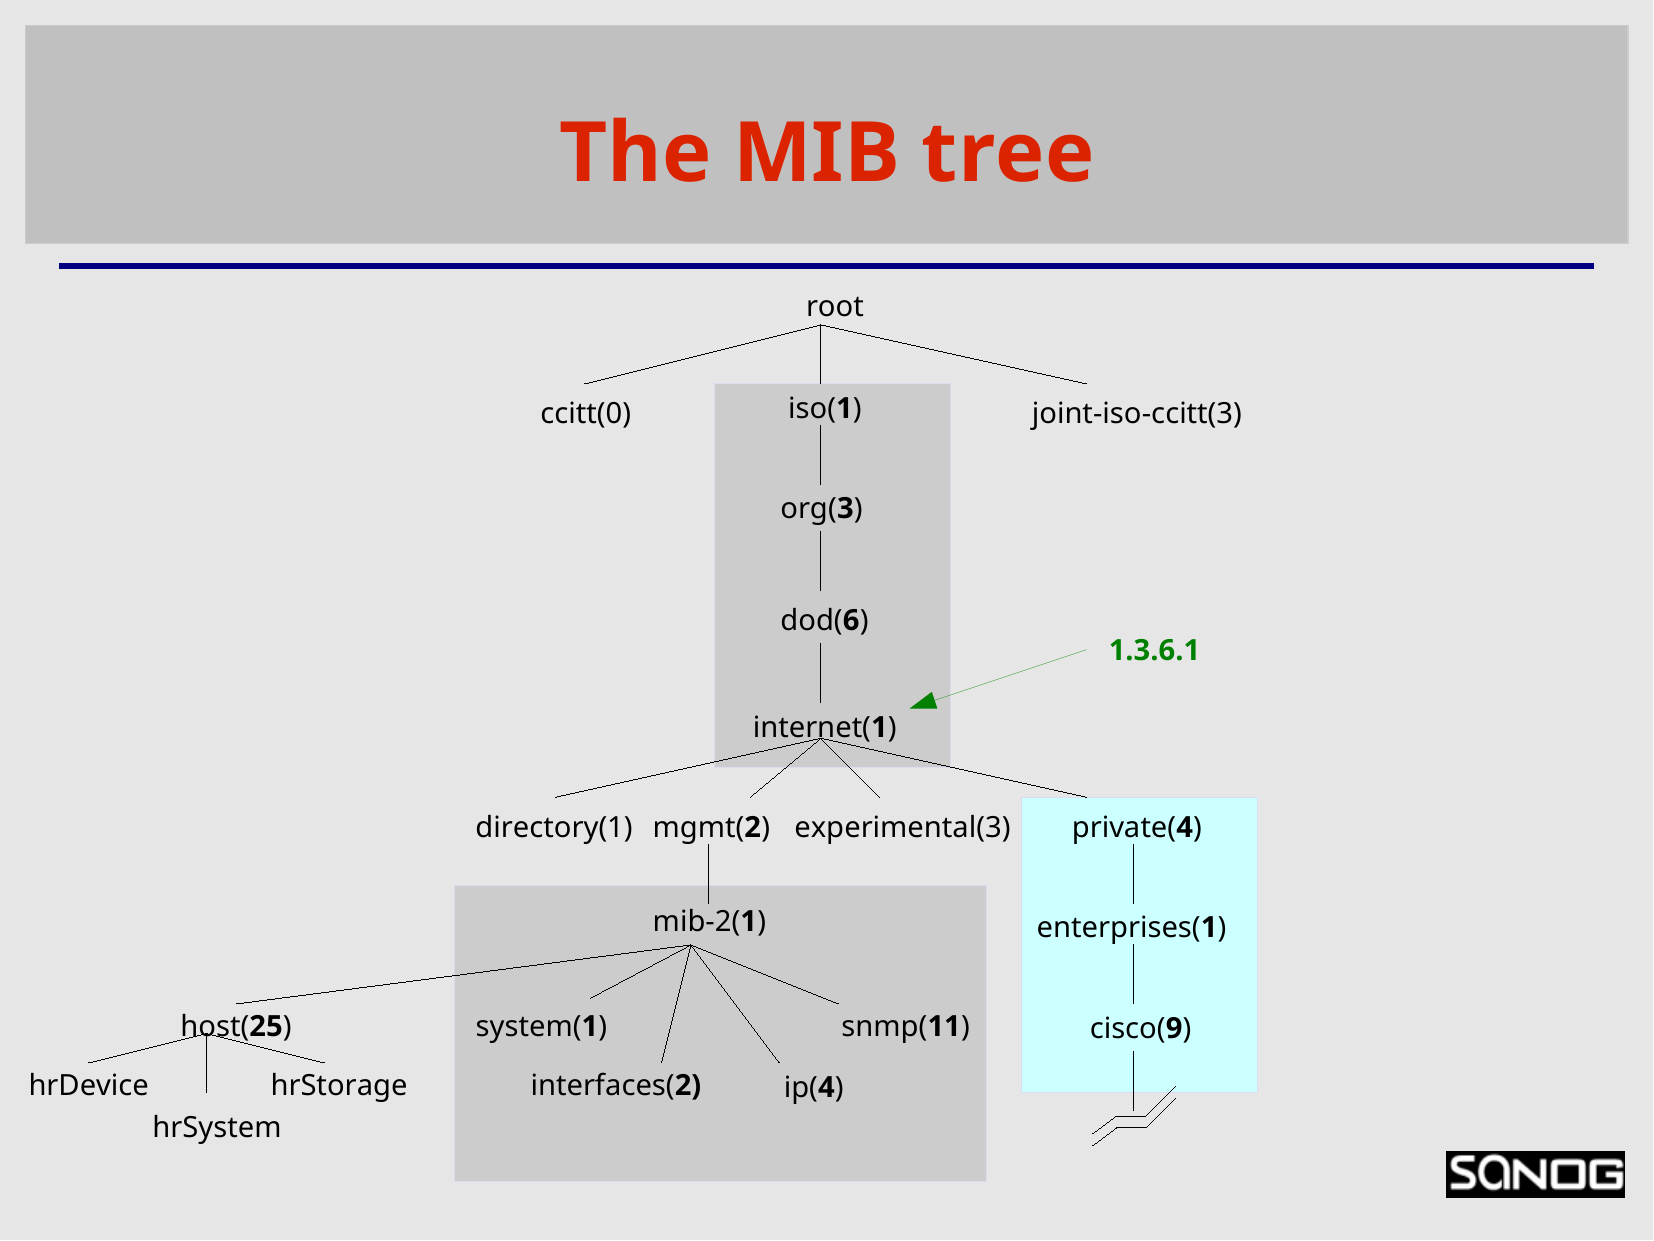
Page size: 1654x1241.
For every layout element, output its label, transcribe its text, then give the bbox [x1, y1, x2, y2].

text_box mib-2(1) [637, 891, 786, 941]
text_box [454, 885, 987, 1182]
text_box root [791, 276, 879, 325]
text_box hrStorage [255, 1055, 421, 1104]
text_box 1.3.6.1 [1093, 620, 1221, 669]
text_box ip(4) [769, 1057, 863, 1106]
text_box [1021, 797, 1133, 897]
text_box system(1) [460, 996, 626, 1046]
text_box host(25) [165, 996, 313, 1046]
text_box dod(6) [765, 590, 887, 640]
text_box internet(1) [738, 696, 915, 746]
text_box org(3) [765, 478, 880, 528]
text_box private(4) [1057, 797, 1220, 847]
text_box enterprises(1) [1021, 897, 1245, 947]
text_box hrDevice [13, 1055, 164, 1104]
title The MIB tree [121, 53, 1534, 246]
text_box iso(1) [773, 377, 881, 427]
picture [1446, 1151, 1625, 1198]
text_box snmp(11) [826, 996, 991, 1046]
text_box joint-iso-ccitt(3) [1017, 383, 1264, 433]
text_box [714, 383, 951, 768]
text_box hrSystem [137, 1096, 296, 1146]
text_box [1021, 797, 1258, 1093]
text_box ccitt(0) [525, 383, 651, 433]
text_box interfaces(2) [515, 1055, 721, 1105]
text_box directory(1) [460, 797, 637, 846]
text_box mgmt(2) [637, 797, 787, 847]
text_box cisco(9) [1075, 998, 1212, 1047]
text_box experimental(3) [779, 797, 1029, 846]
